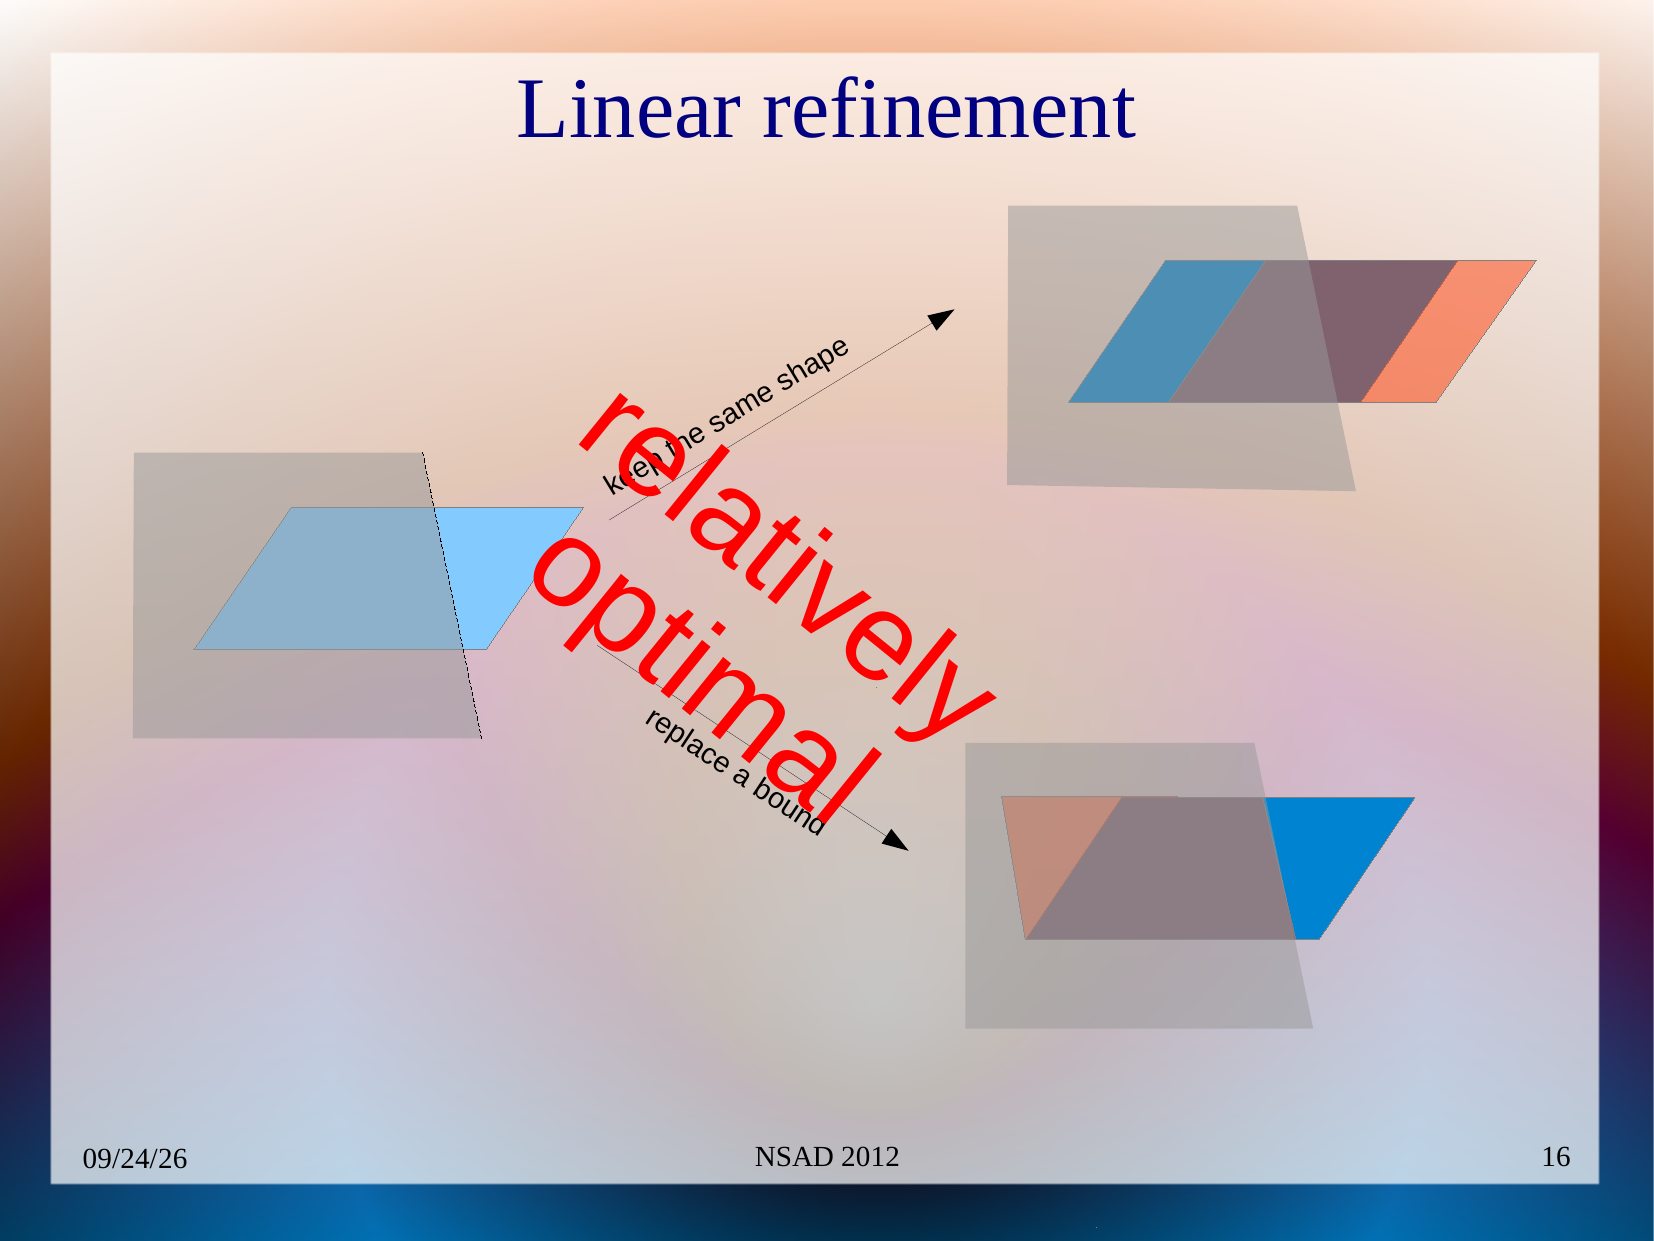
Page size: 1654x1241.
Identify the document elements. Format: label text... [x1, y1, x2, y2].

picture [0, 0, 1654, 1241]
text_box relatively optimal [390, 287, 1105, 945]
text_box [1007, 205, 1537, 492]
text_box [965, 742, 1415, 1029]
text_box [132, 452, 511, 739]
title Linear refinement [82, 60, 1571, 156]
